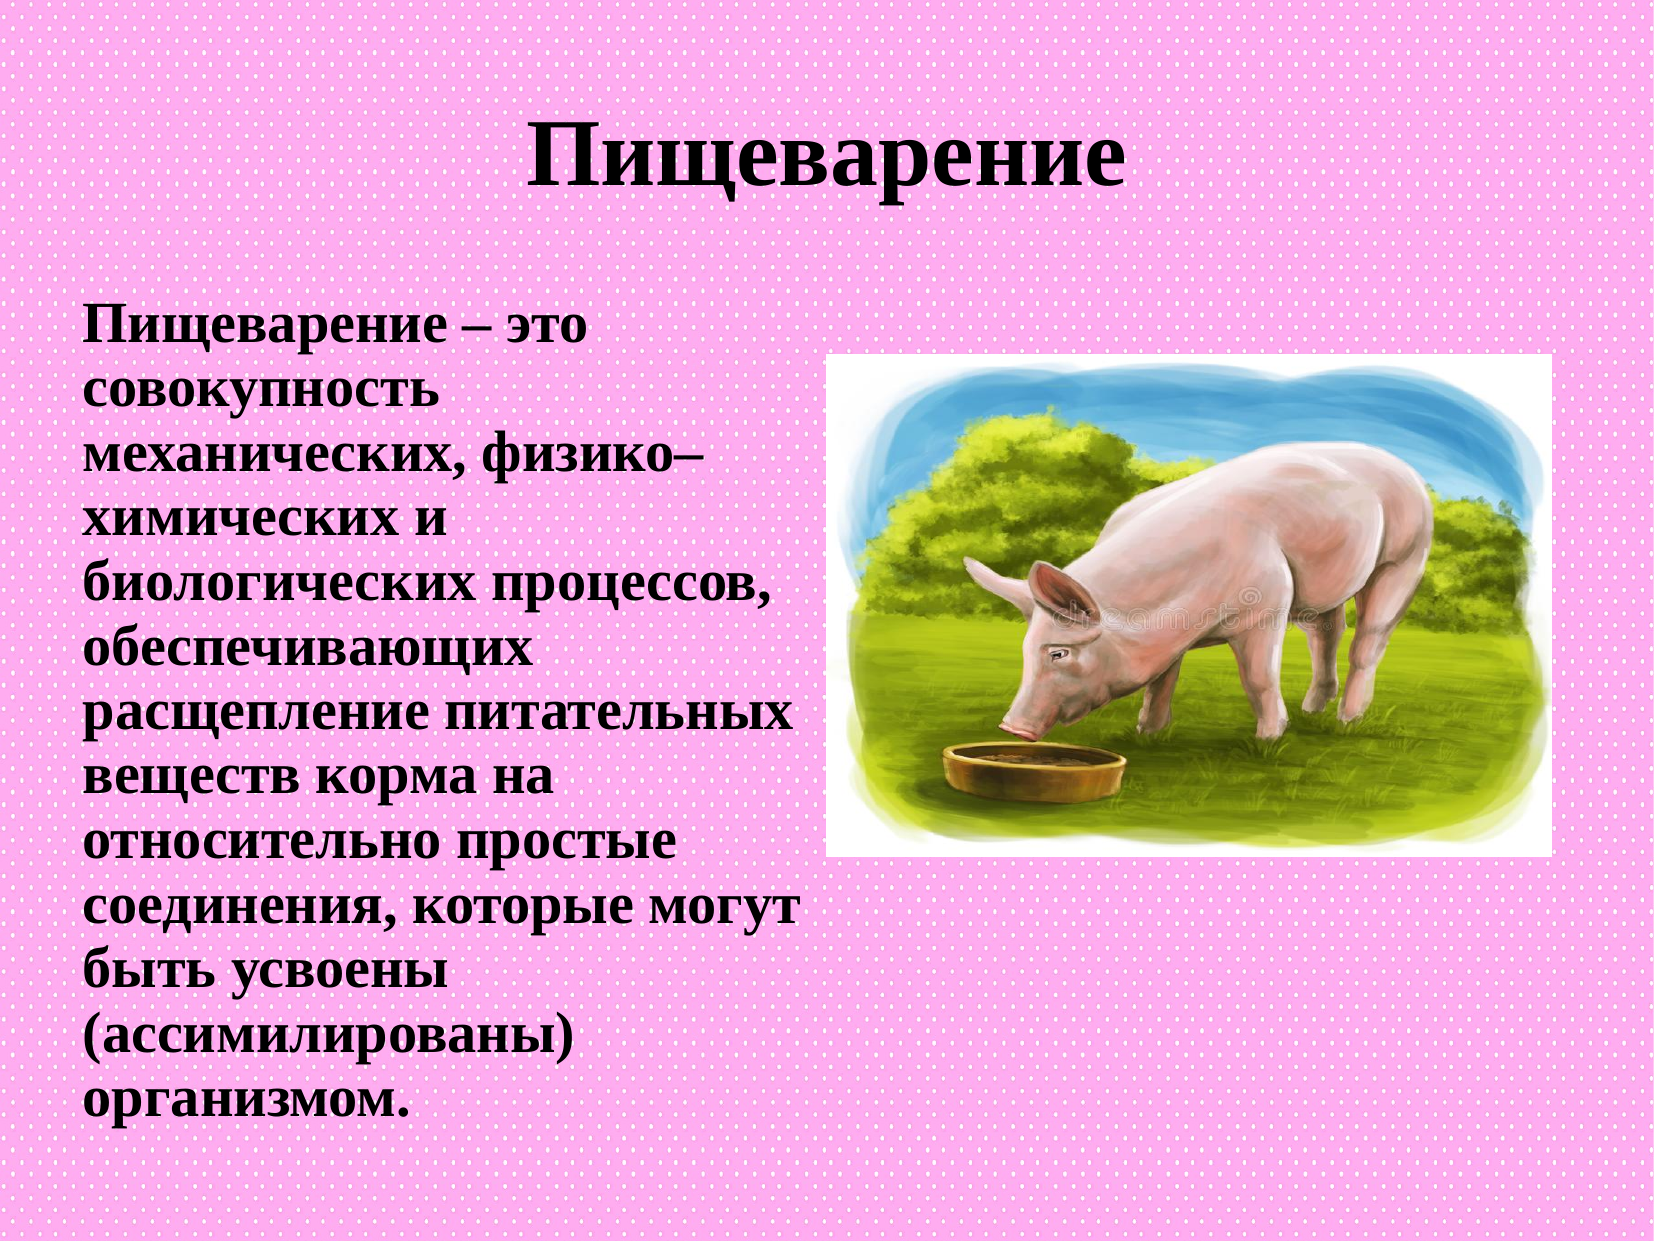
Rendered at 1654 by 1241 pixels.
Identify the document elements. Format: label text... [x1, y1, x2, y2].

list Пищеварение – это совокупность механических, физико–химических и биологических процессов, обеспечивающих расщепление питательных веществ корма на относительно простые соединения, которые могут быть усвоены (ассимилированы) организмом. [82, 290, 809, 1146]
picture [0, 0, 1654, 1241]
title Пищеварение [82, 49, 1571, 257]
